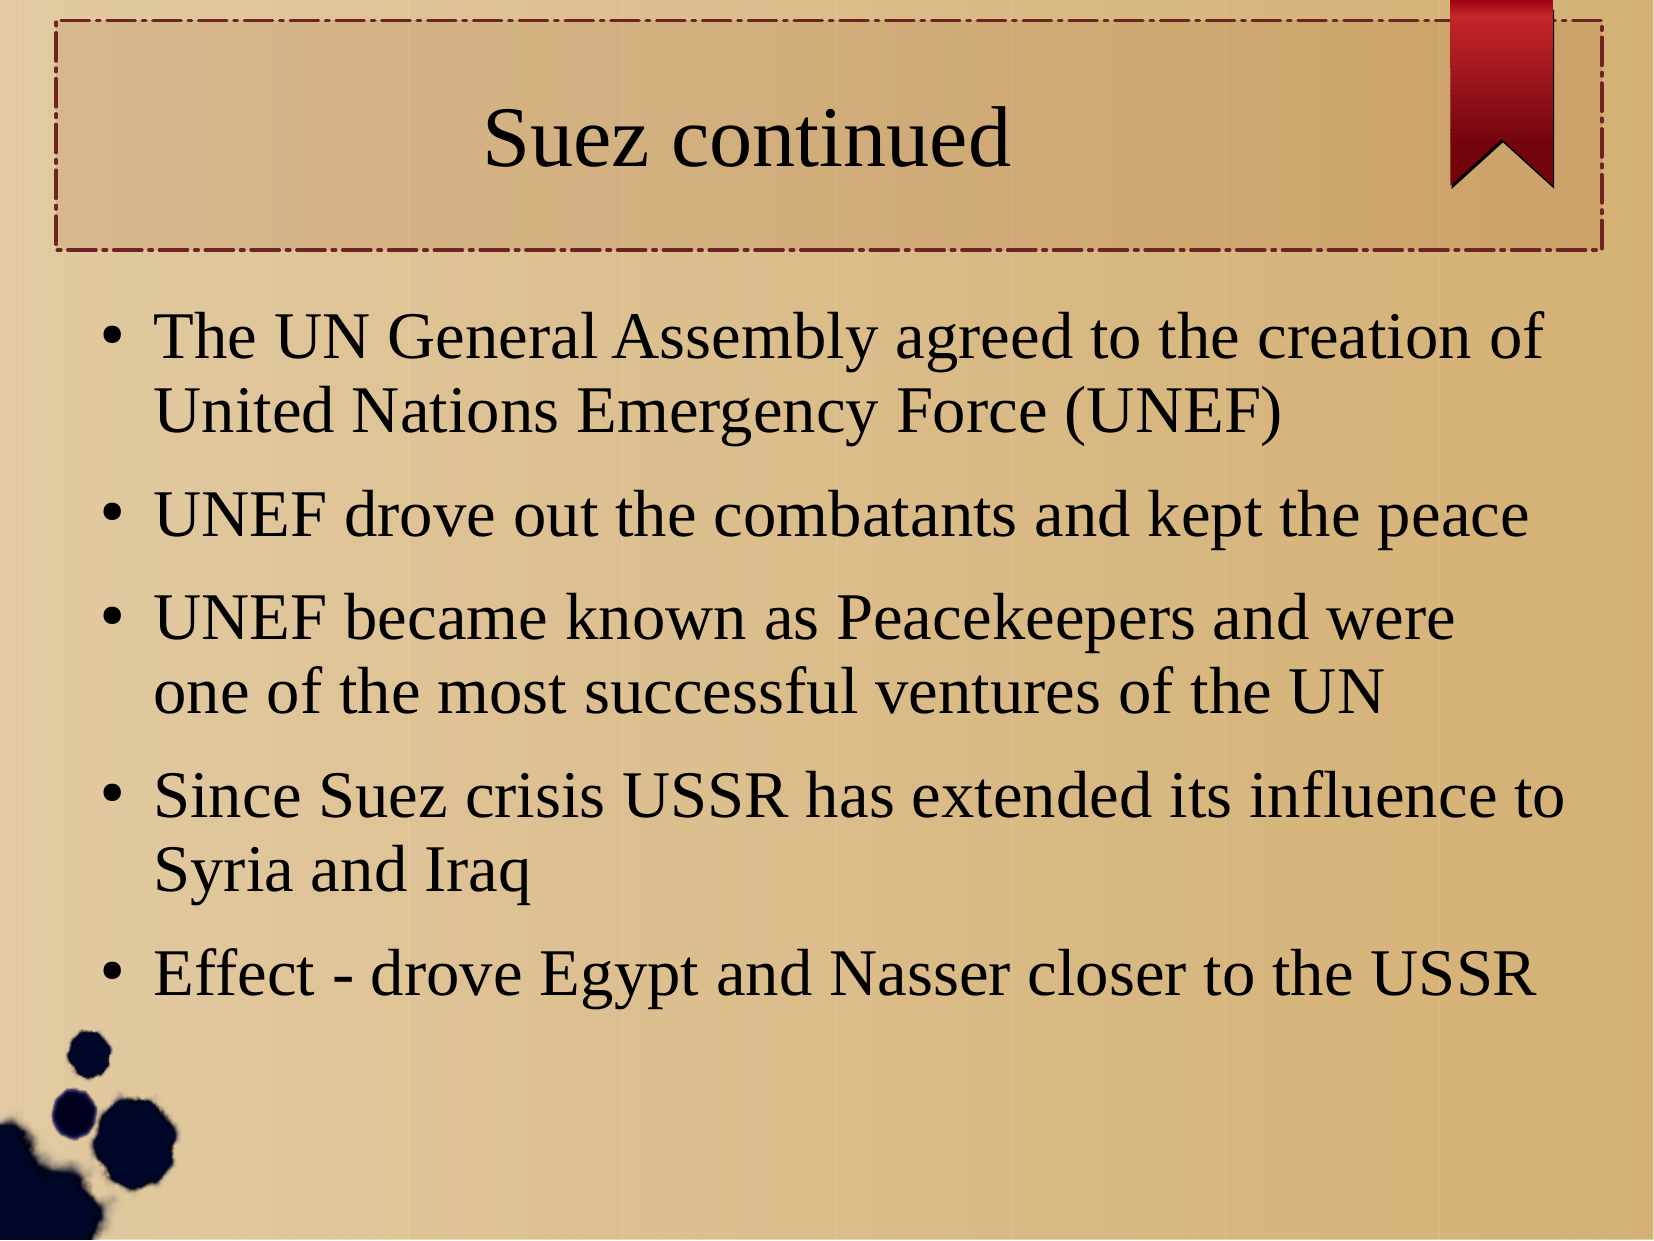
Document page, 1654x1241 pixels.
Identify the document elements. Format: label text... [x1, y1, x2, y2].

list The UN General Assembly agreed to the creation of United Nations Emergency Force (UNEF) UNEF drove out the combatants and kept the peace UNEF became known as Peacekeepers and were one of the most successful ventures of the UN Since Suez crisis USSR has extended its influence to Syria and Iraq Effect - drove Egypt and Nasser closer to the USSR [82, 299, 1571, 1019]
title Suez continued [82, 47, 1412, 229]
